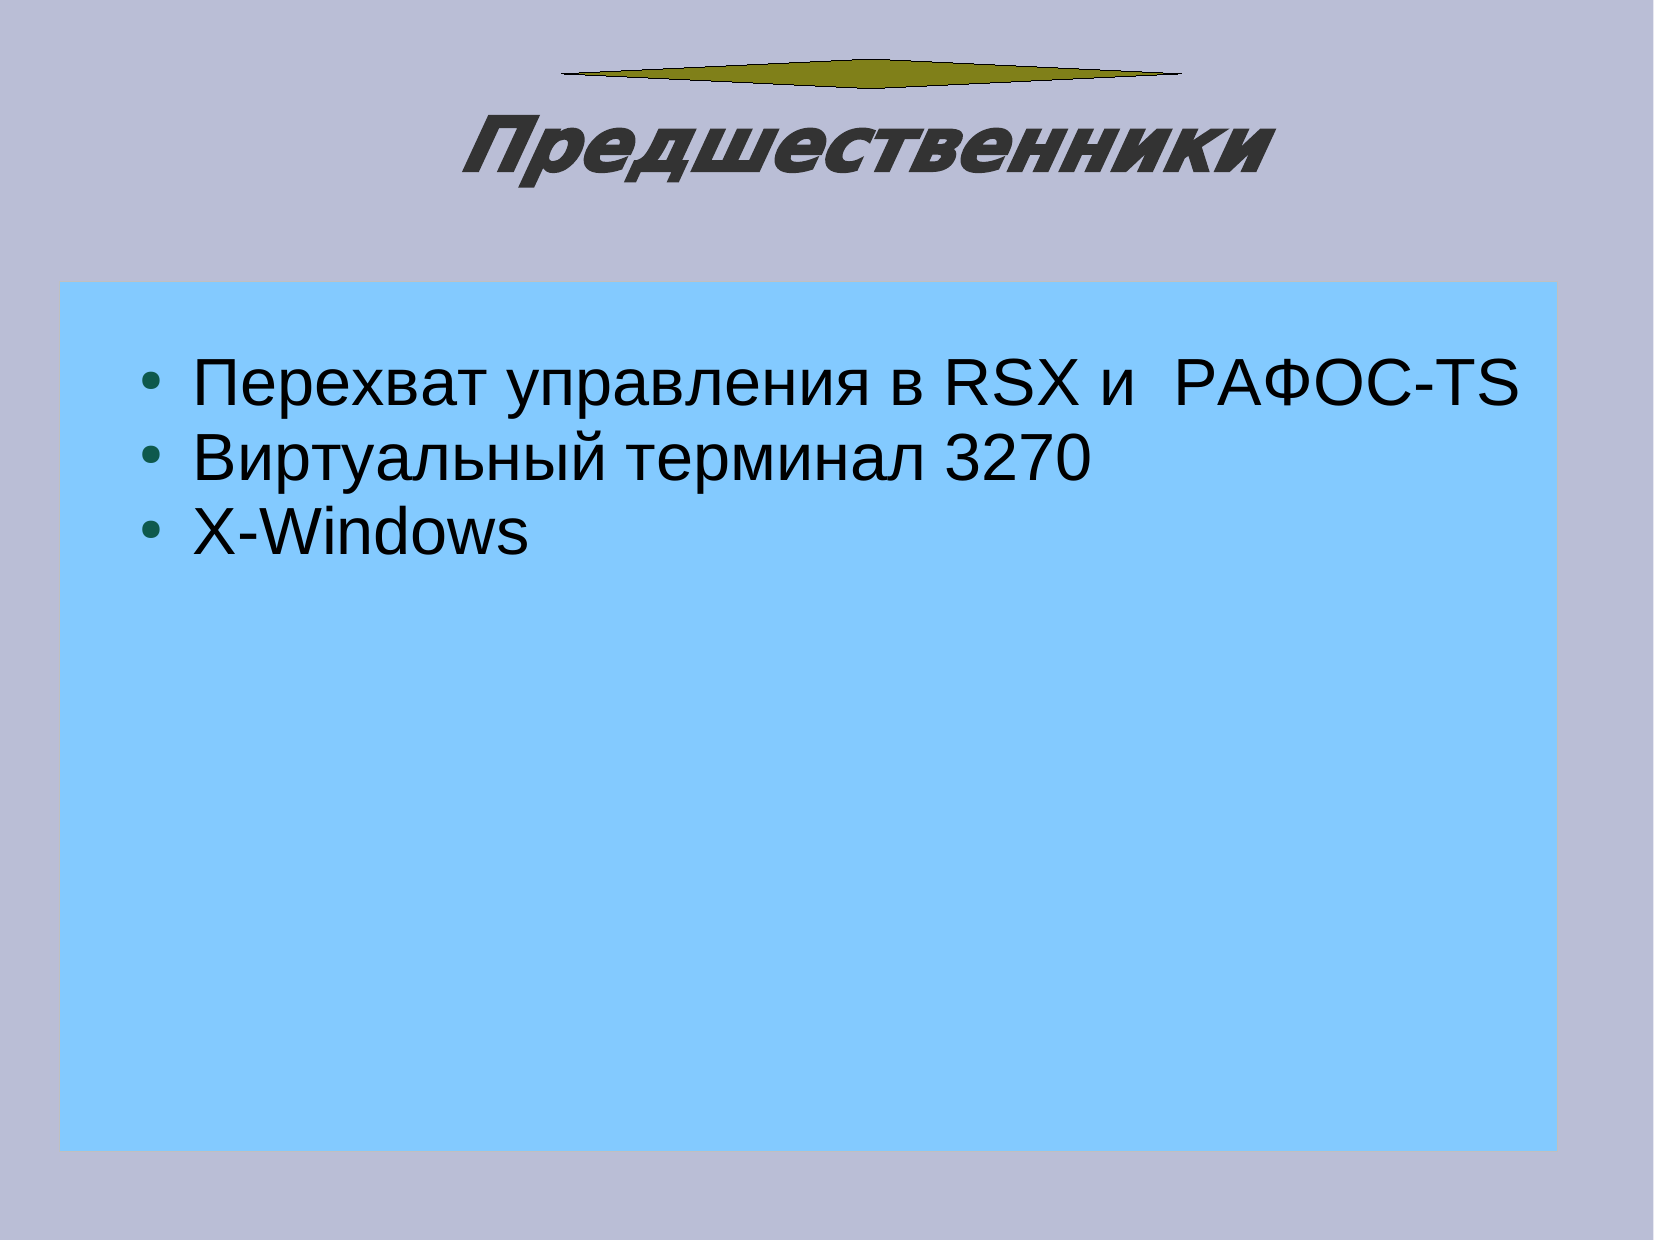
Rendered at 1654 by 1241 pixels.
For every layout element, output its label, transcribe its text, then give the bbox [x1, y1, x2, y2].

title Предшественники [82, 56, 1571, 250]
list Перехват управления в RSX и РАФОС-TS Виртуальный терминал 3270 X-Windows [121, 344, 1534, 1127]
